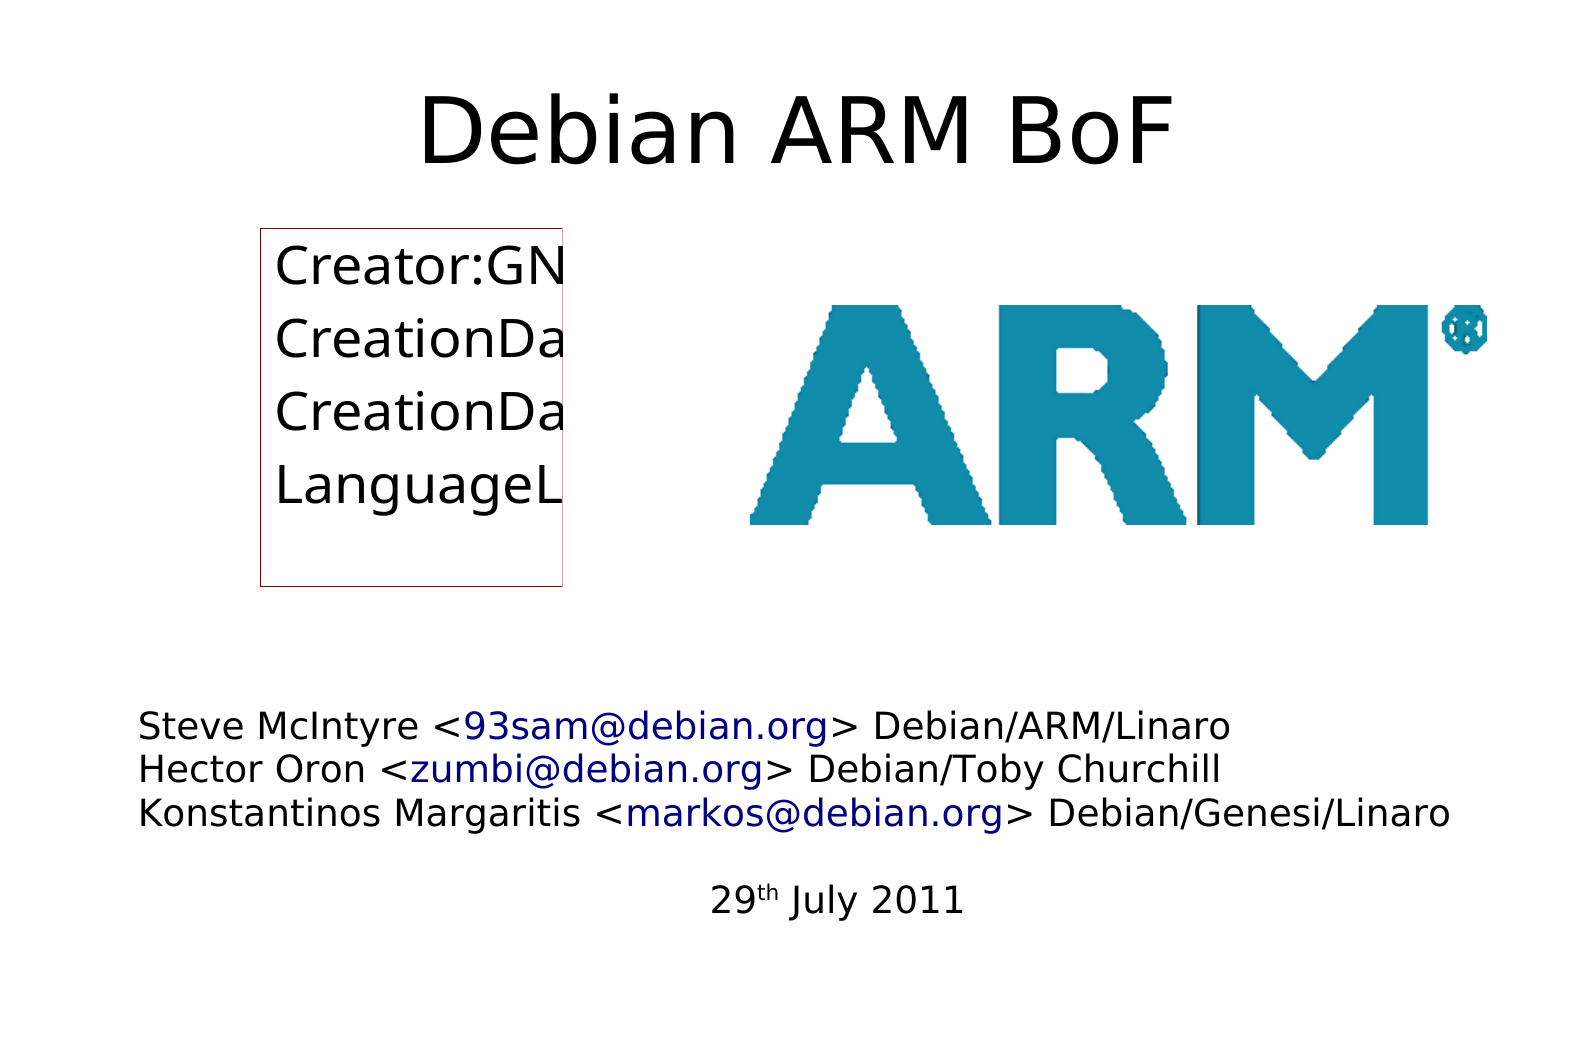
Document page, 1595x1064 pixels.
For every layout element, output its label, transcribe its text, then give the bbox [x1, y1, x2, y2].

title Debian ARM BoF [79, 24, 1515, 239]
subtitle Steve McIntyre <93sam@debian.org> Debian/ARM/Linaro Hector Oron <zumbi@debian.org> Debian/Toby Churchill Konstantinos Margaritis <markos@debian.org> Debian/Genesi/Linaro 29th July 2011 [102, 562, 1538, 1064]
picture [256, 225, 563, 587]
picture [1002, 305, 1487, 526]
picture [750, 305, 999, 526]
